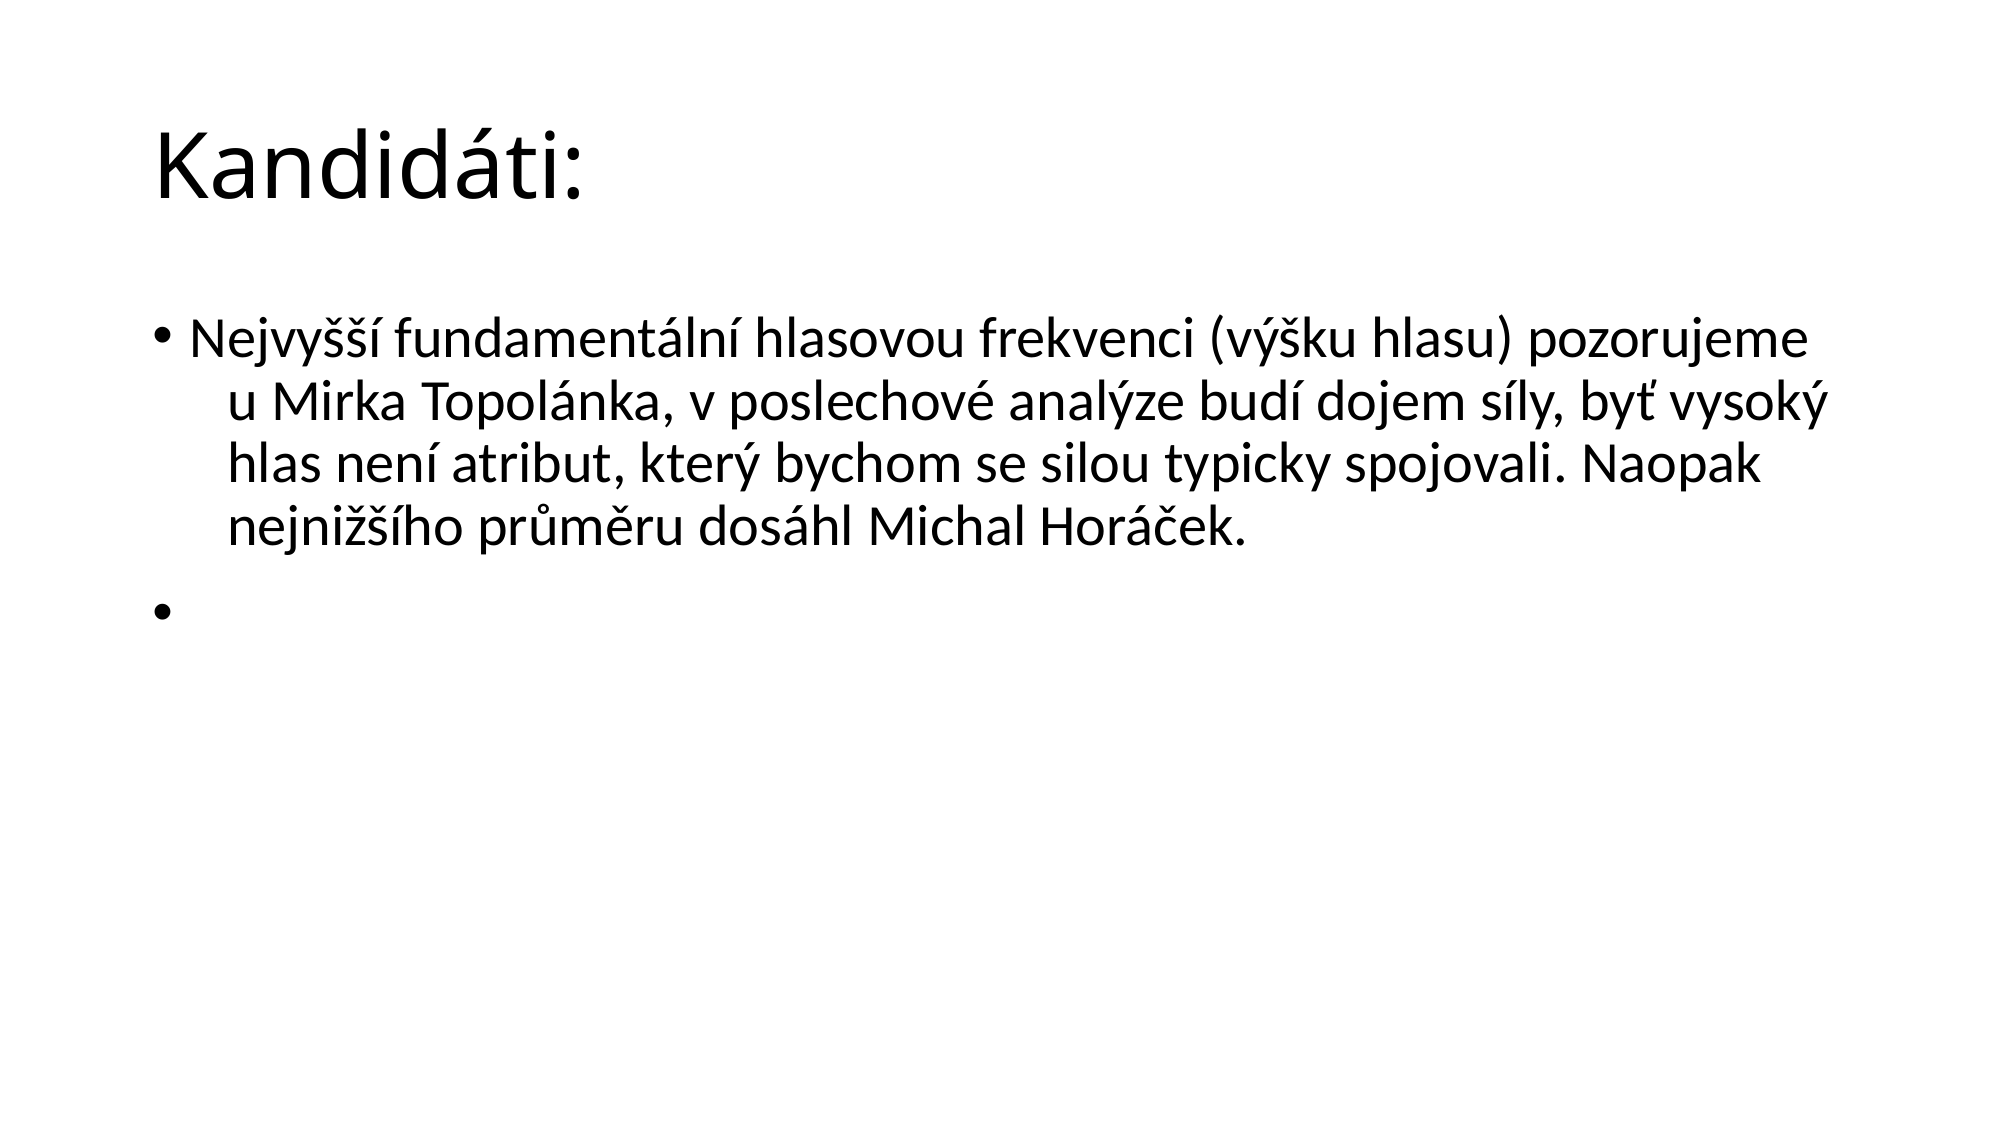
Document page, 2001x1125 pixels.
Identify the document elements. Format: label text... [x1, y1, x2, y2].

title Kandidáti: [137, 59, 1863, 278]
list Nejvyšší fundamentální hlasovou frekvenci (výšku hlasu) pozorujeme u Mirka Topolánka, v poslechové analýze budí dojem síly, byť vysoký hlas není atribut, který bychom se silou typicky spojovali. Naopak nejnižšího průměru dosáhl Michal Horáček. [137, 299, 1863, 1014]
